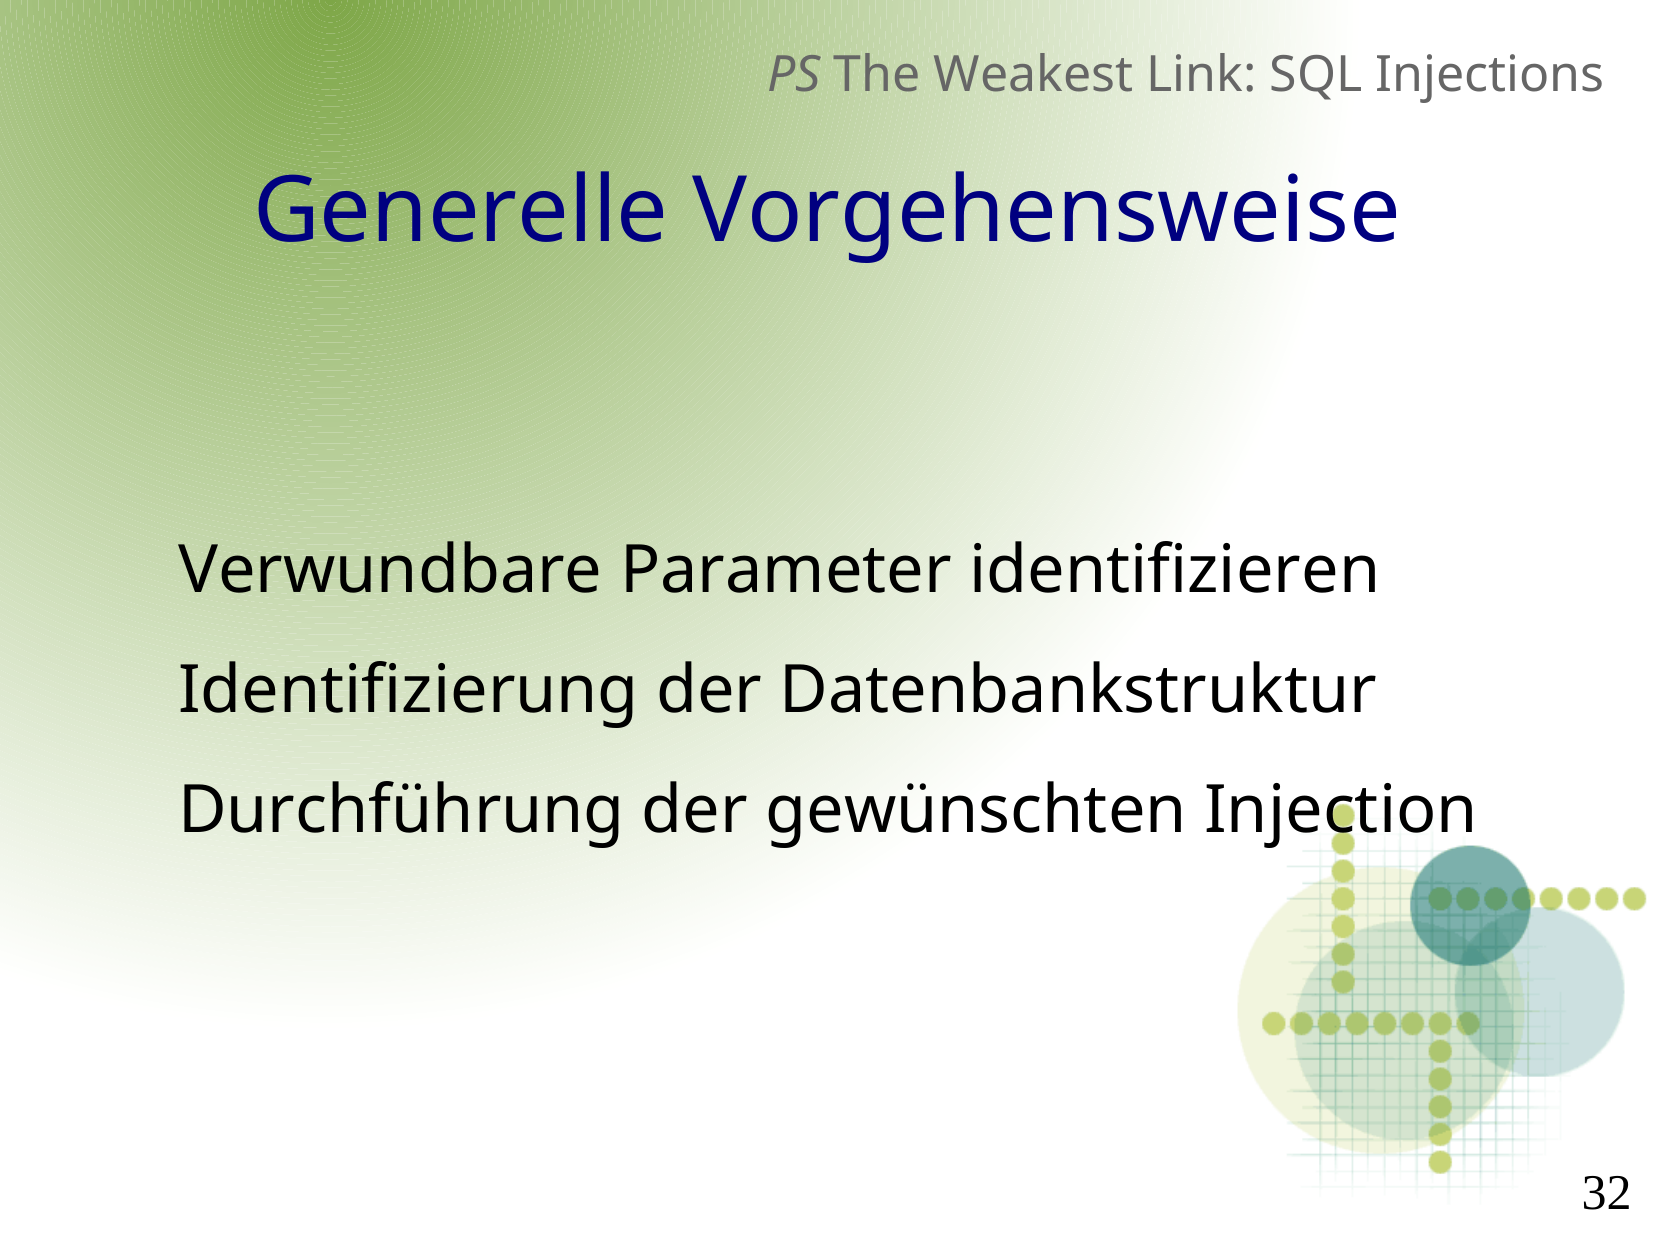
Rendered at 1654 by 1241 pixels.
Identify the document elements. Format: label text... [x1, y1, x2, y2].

title Generelle Vorgehensweise [121, 102, 1534, 311]
picture [1224, 792, 1654, 1211]
list Verwundbare Parameter identifizieren Identifizierung der Datenbankstruktur Durchführung der gewünschten Injection [143, 520, 1556, 954]
